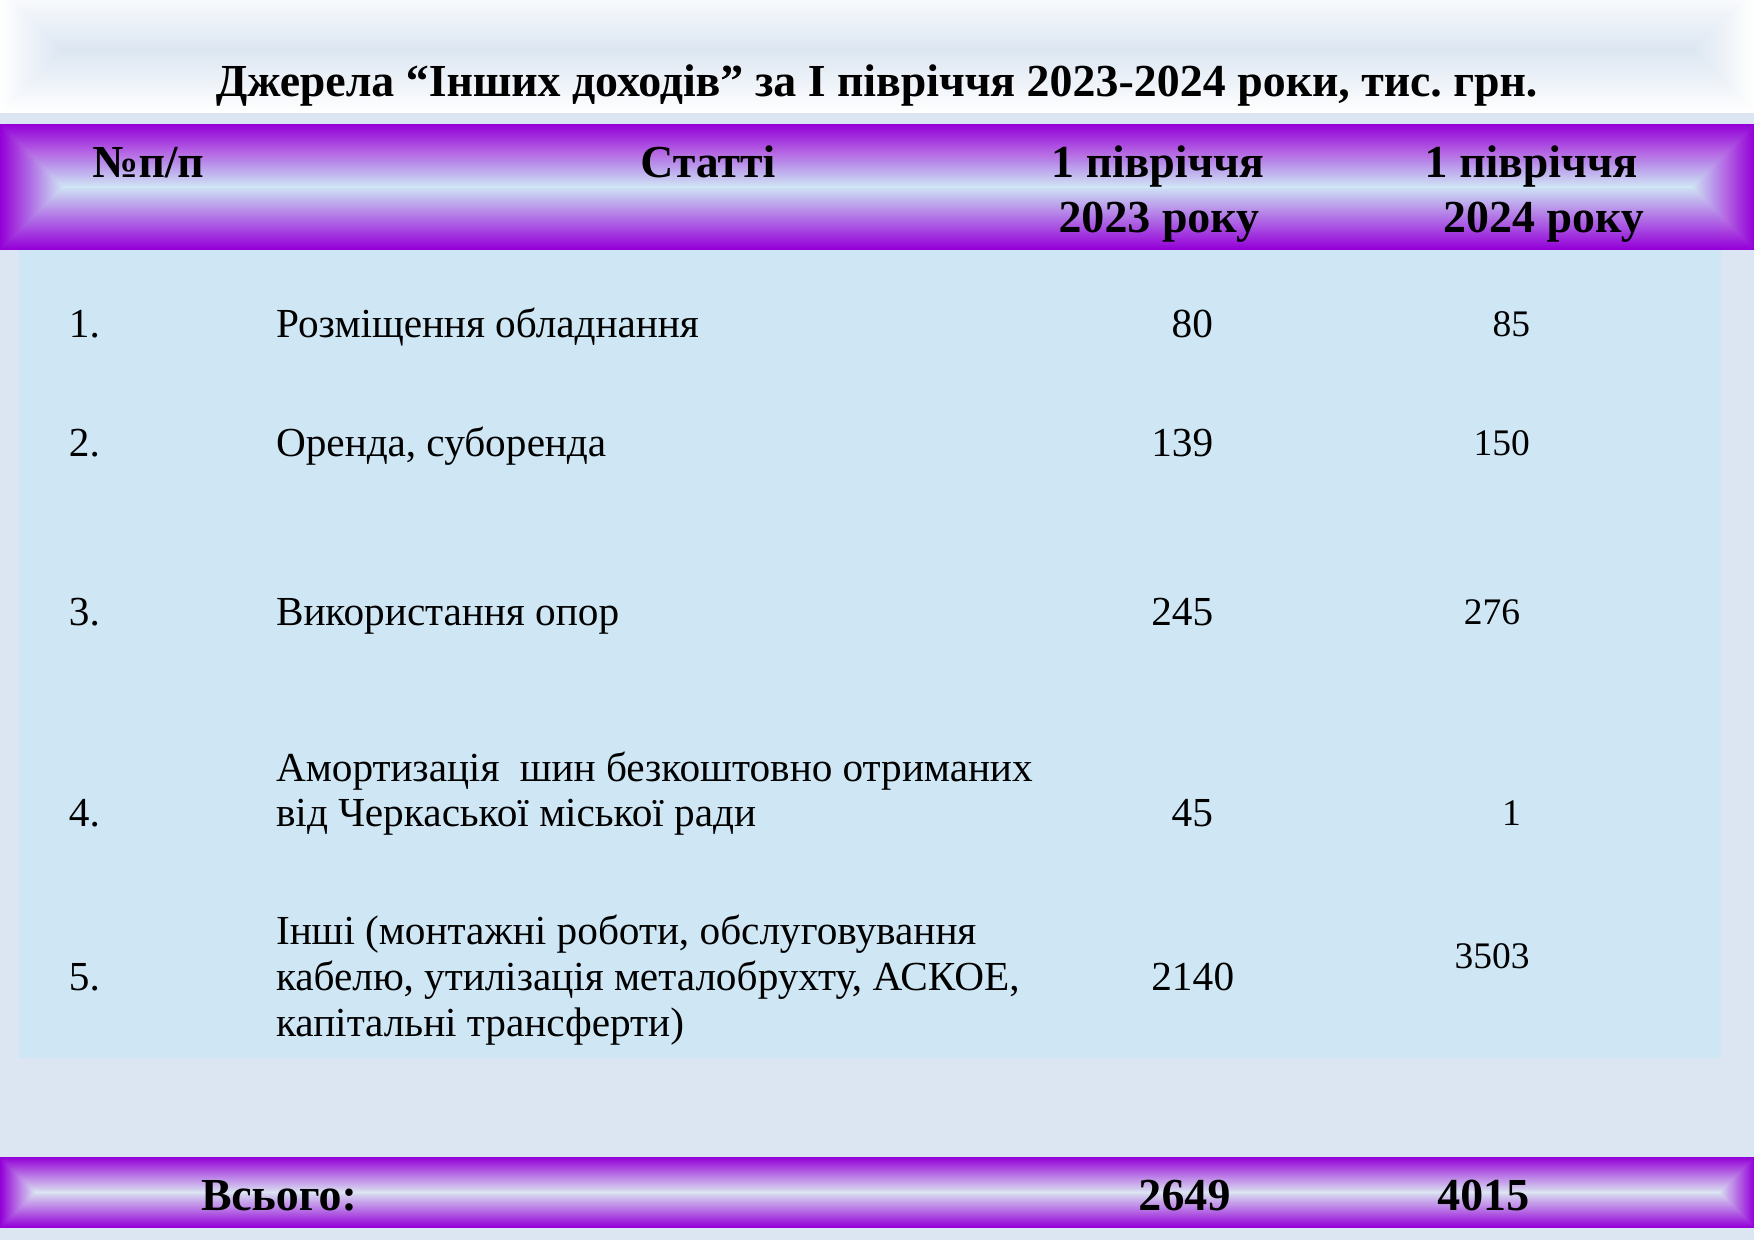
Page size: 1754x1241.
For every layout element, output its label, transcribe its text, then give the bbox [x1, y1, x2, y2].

table_cell 4. [19, 731, 226, 895]
table_header [226, 250, 1101, 255]
table_cell 2. [19, 393, 226, 492]
table_cell 5. [19, 895, 226, 1058]
table_cell 1 [1411, 731, 1721, 895]
table_cell 45 [1101, 731, 1411, 895]
table_cell Амортизація шин безкоштовно отриманих від Черкаської міської ради [226, 731, 1101, 895]
table_cell 3. [19, 492, 226, 731]
table_cell 245 [1101, 492, 1411, 731]
table_header [1101, 250, 1411, 255]
table_header [1411, 250, 1721, 255]
table_cell Розміщення обладнання [226, 255, 1101, 393]
text_box Джерела “Інших доходів” за I півріччя 2023-2024 роки, тис. грн. [0, 0, 1754, 113]
text_box Всього: 2649 4015 [0, 1157, 1754, 1227]
table_cell 139 [1101, 393, 1411, 492]
table_cell Інші (монтажні роботи, обслуговування кабелю, утилізація металобрухту, АСКОЕ, капітальні трансферти) [226, 895, 1101, 1058]
table_cell 1. [19, 255, 226, 393]
table_cell 150 [1411, 393, 1721, 492]
text_box №п/п Статті 1 півріччя 1 півріччя 2023 року 2024 року [0, 125, 1754, 250]
table_cell 80 [1101, 255, 1411, 393]
table_cell 85 [1411, 255, 1721, 393]
table_cell Використання опор [226, 492, 1101, 731]
table_cell Оренда, суборенда [226, 393, 1101, 492]
table_header [19, 250, 226, 255]
table_cell 3503 [1411, 895, 1721, 1058]
table_cell 2140 [1101, 895, 1411, 1058]
table_cell 276 [1411, 492, 1721, 731]
